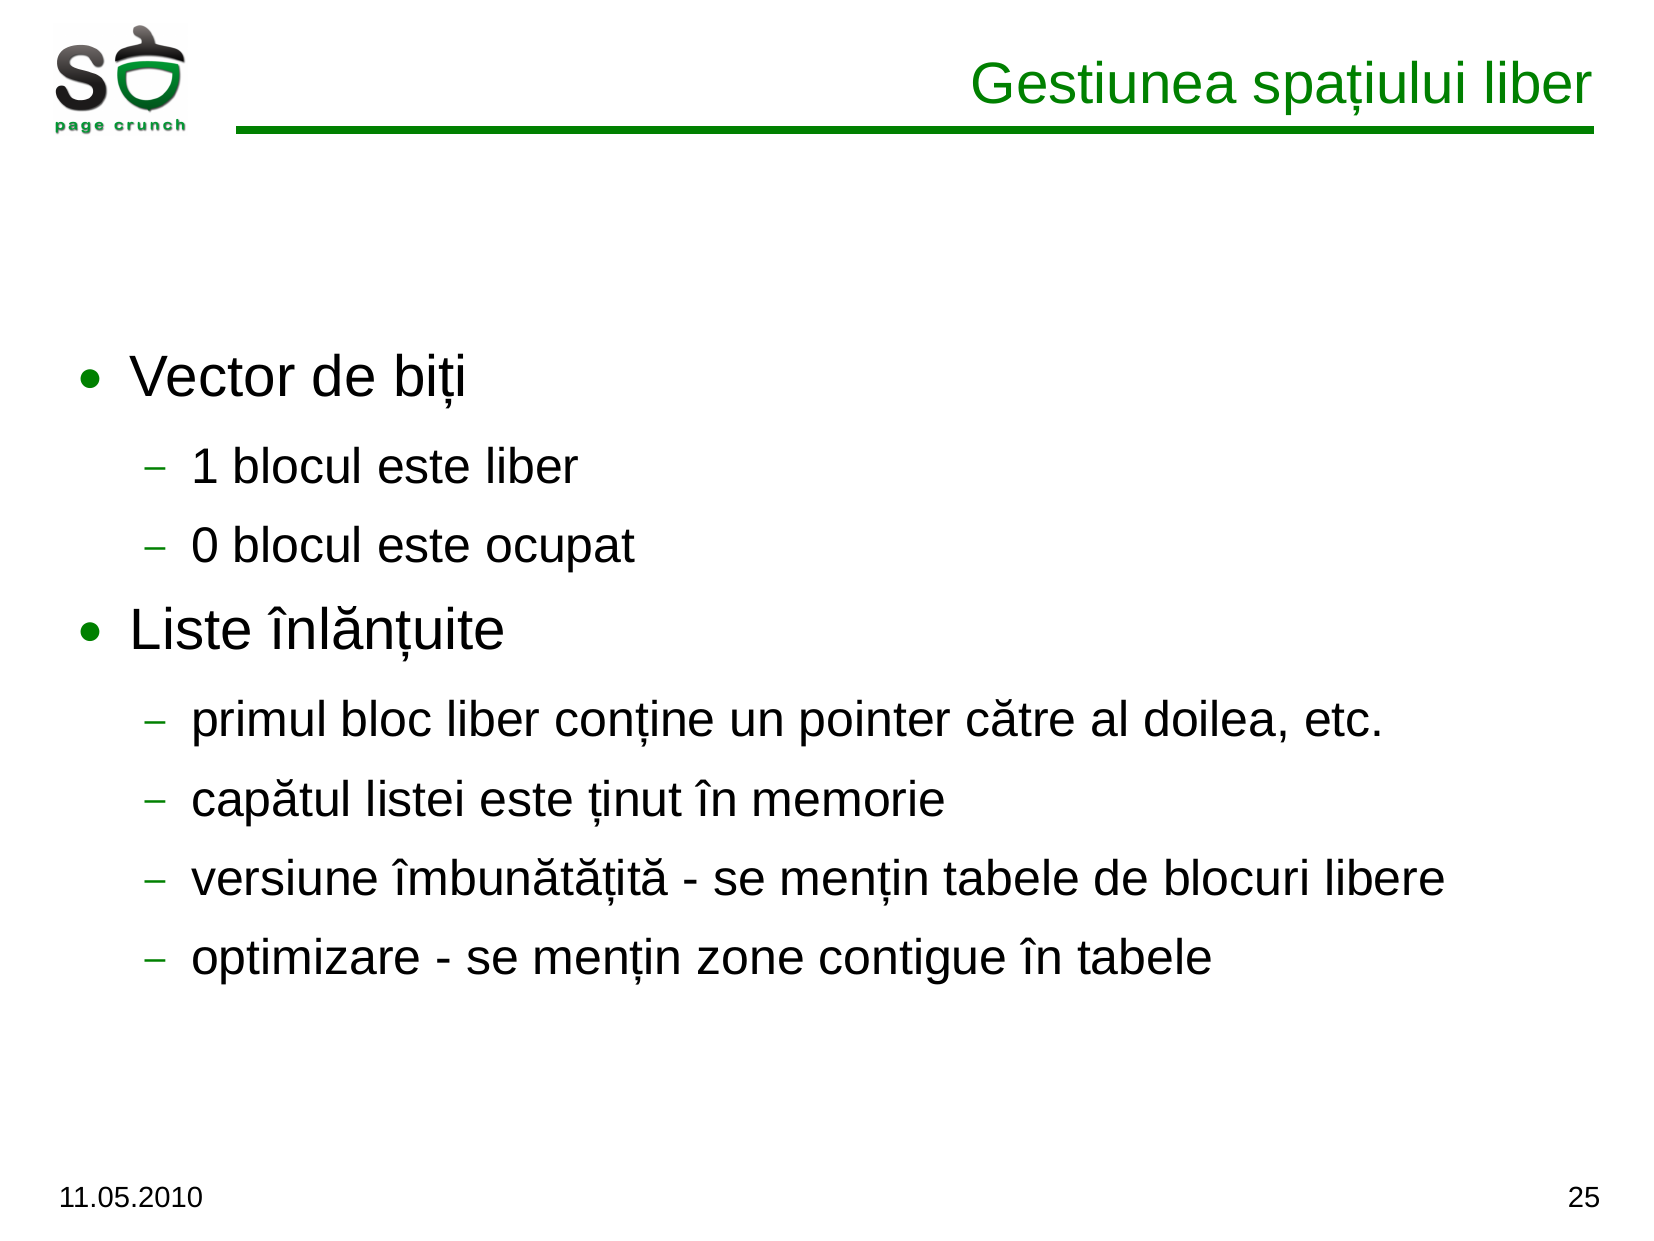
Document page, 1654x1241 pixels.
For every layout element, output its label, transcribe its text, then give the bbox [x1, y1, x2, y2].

picture [53, 23, 188, 136]
title Gestiunea spațiului liber [236, 49, 1595, 119]
list Vector de biți 1 blocul este liber 0 blocul este ocupat Liste înlănțuite primul bloc liber conține un pointer către al doilea, etc. capătul listei este ținut în memorie versiune îmbunătățită - se mențin tabele de blocuri libere optimizare - se mențin zone contigue în tabele [59, 177, 1595, 1152]
